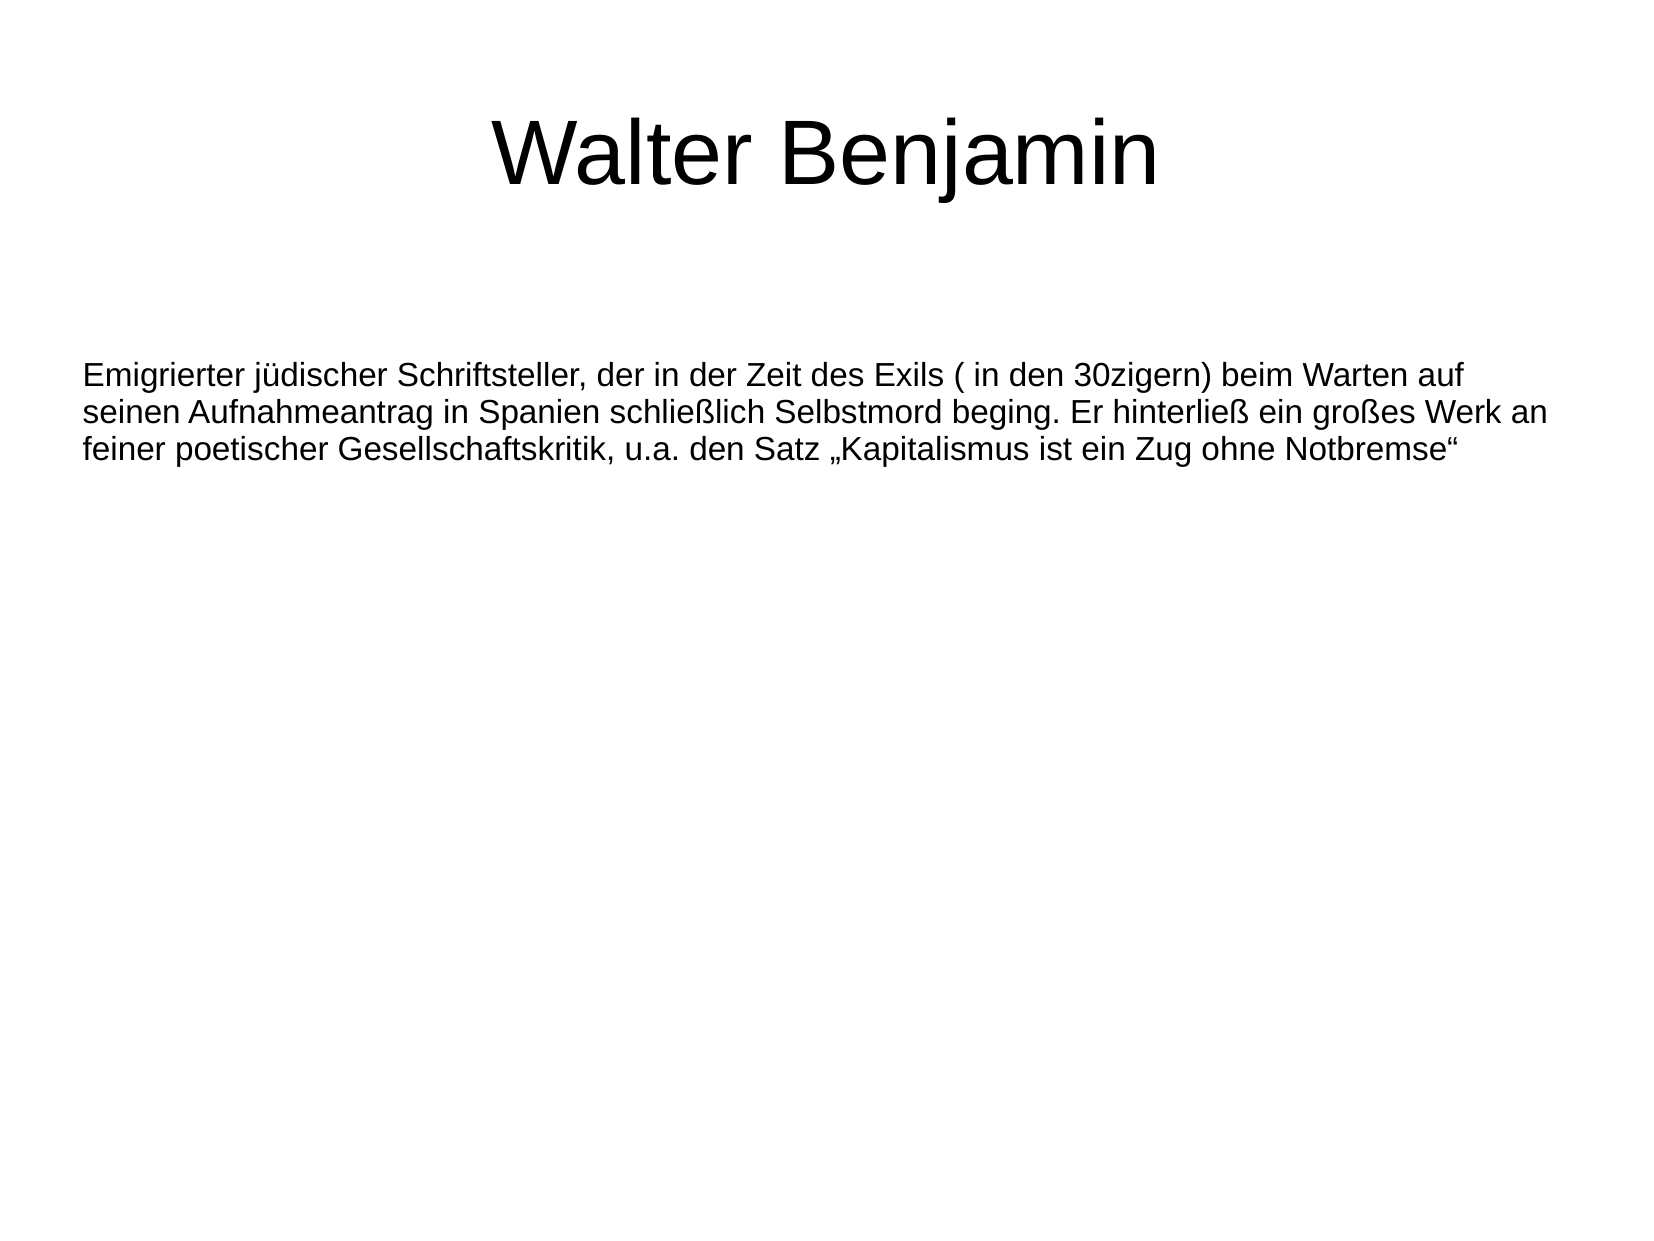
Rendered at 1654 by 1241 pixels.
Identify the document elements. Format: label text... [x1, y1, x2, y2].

list Emigrierter jüdischer Schriftsteller, der in der Zeit des Exils ( in den 30zigern) beim Warten auf seinen Aufnahmeantrag in Spanien schließlich Selbstmord beging. Er hinterließ ein großes Werk an feiner poetischer Gesellschaftskritik, u.a. den Satz „Kapitalismus ist ein Zug ohne Notbremse“ [82, 290, 1571, 1010]
title Walter Benjamin [82, 49, 1571, 257]
